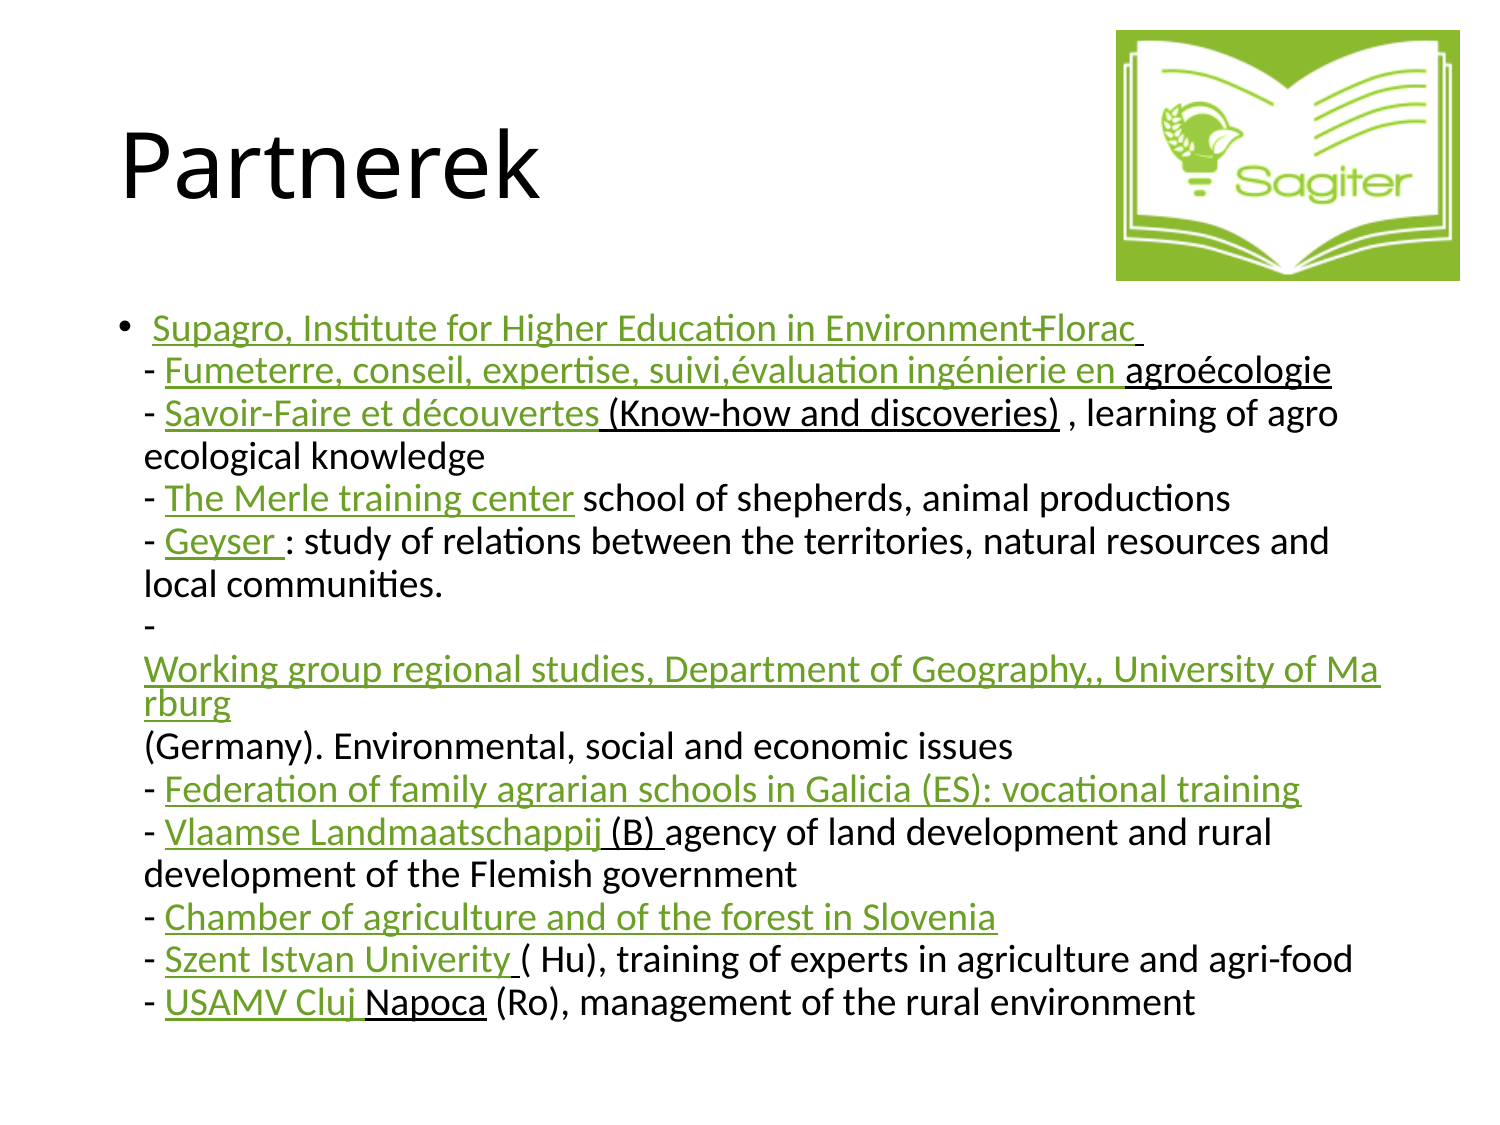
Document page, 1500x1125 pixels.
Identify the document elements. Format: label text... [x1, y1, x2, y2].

list Supagro, Institute for Higher Education in Environment-Florac - Fumeterre, conseil, expertise, suivi,évaluation ingénierie en agroécologie - Savoir-Faire et découvertes (Know-how and discoveries) , learning of agro ecological knowledge - The Merle training center school of shepherds, animal productions - Geyser : study of relations between the territories, natural resources and local communities. - Working group regional studies, Department of Geography,, University of Marburg(Germany). Environmental, social and economic issues - Federation of family agrarian schools in Galicia (ES): vocational training - Vlaamse Landmaatschappij (B) agency of land development and rural development of the Flemish government - Chamber of agriculture and of the forest in Slovenia - Szent Istvan Univerity ( Hu), training of experts in agriculture and agri-food - USAMV Cluj Napoca (Ro), management of the rural environment [103, 299, 1397, 1014]
picture [1116, 30, 1460, 281]
title Partnerek [103, 59, 1116, 278]
